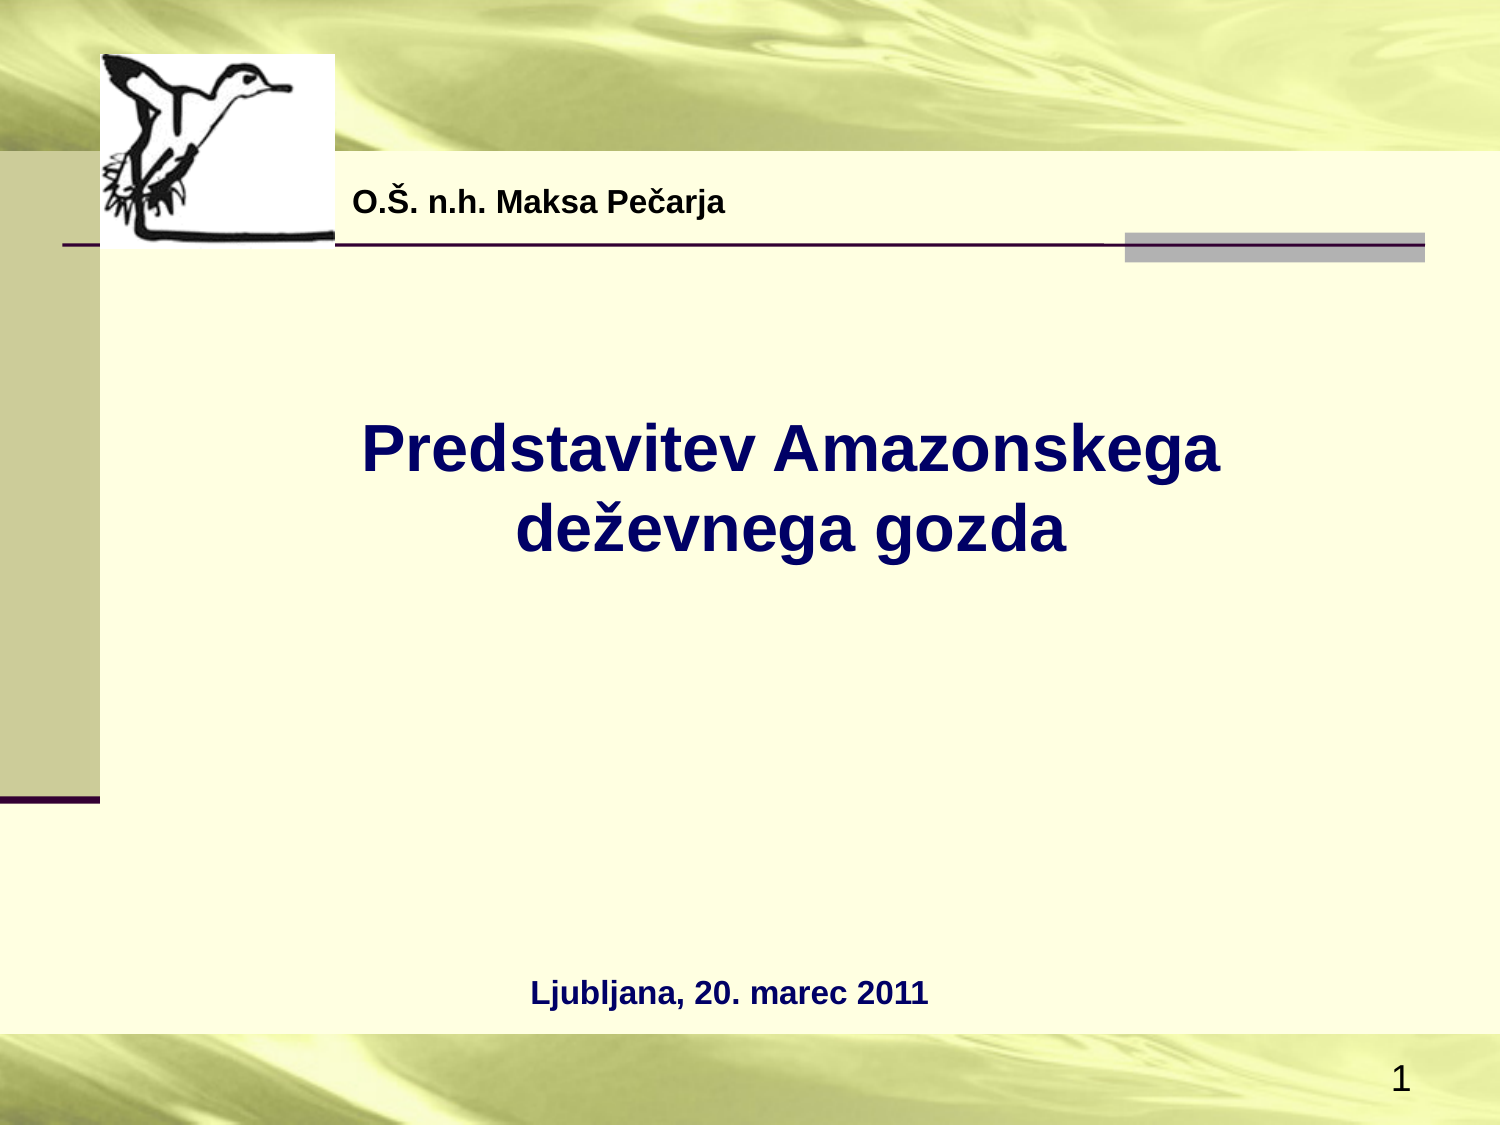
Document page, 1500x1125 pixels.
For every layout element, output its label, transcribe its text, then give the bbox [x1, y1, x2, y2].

picture [100, 54, 335, 249]
text_box Predstavitev Amazonskega deževnega gozda [324, 397, 1258, 572]
text_box Ljubljana, 20. marec 2011 [515, 964, 945, 1019]
text_box O.Š. n.h. Maksa Pečarja [337, 172, 750, 228]
